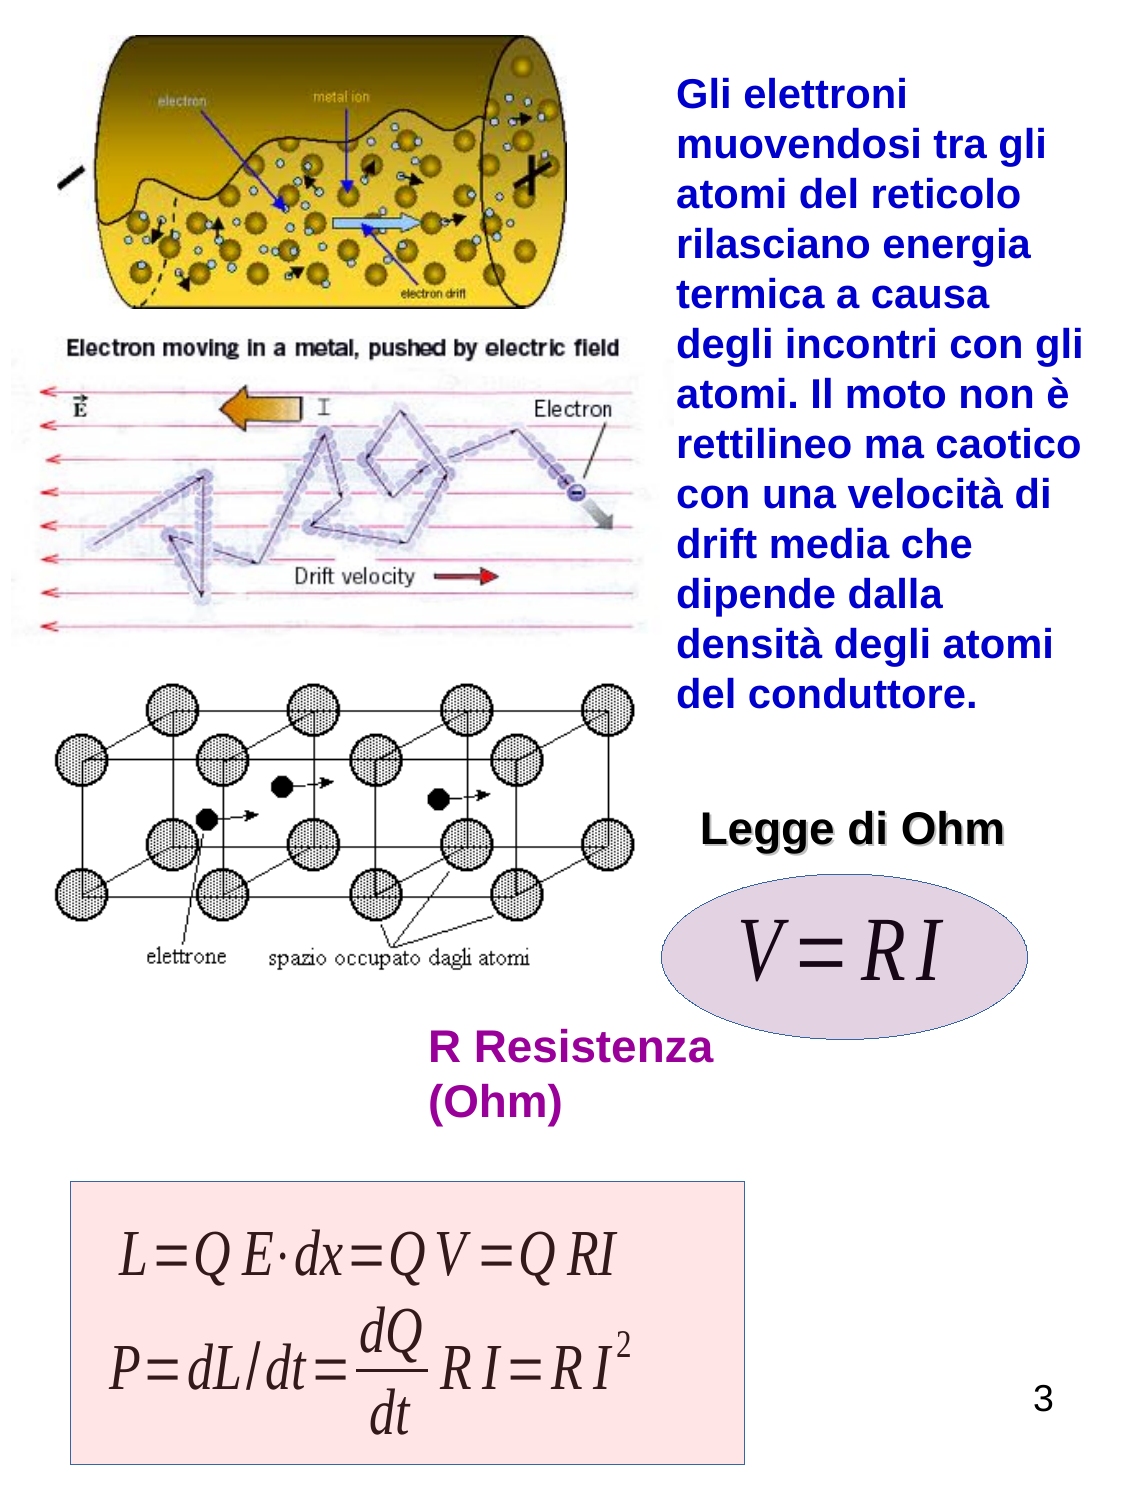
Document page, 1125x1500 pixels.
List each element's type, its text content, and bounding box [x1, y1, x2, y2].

picture [35, 673, 655, 981]
text_box [70, 1181, 780, 1477]
picture [57, 35, 567, 309]
text_box R Resistenza (Ohm) [413, 1009, 863, 1134]
text_box [661, 874, 1028, 1040]
picture [11, 336, 661, 662]
text_box Legge di Ohm [685, 791, 1087, 862]
text_box Gli elettroni muovendosi tra gli atomi del reticolo rilasciano energia termica a causa degli incontri con gli atomi. Il moto non è rettilineo ma caotico con una velocità di drift media che dipende dalla densità degli atomi del conduttore. [661, 59, 1099, 1111]
